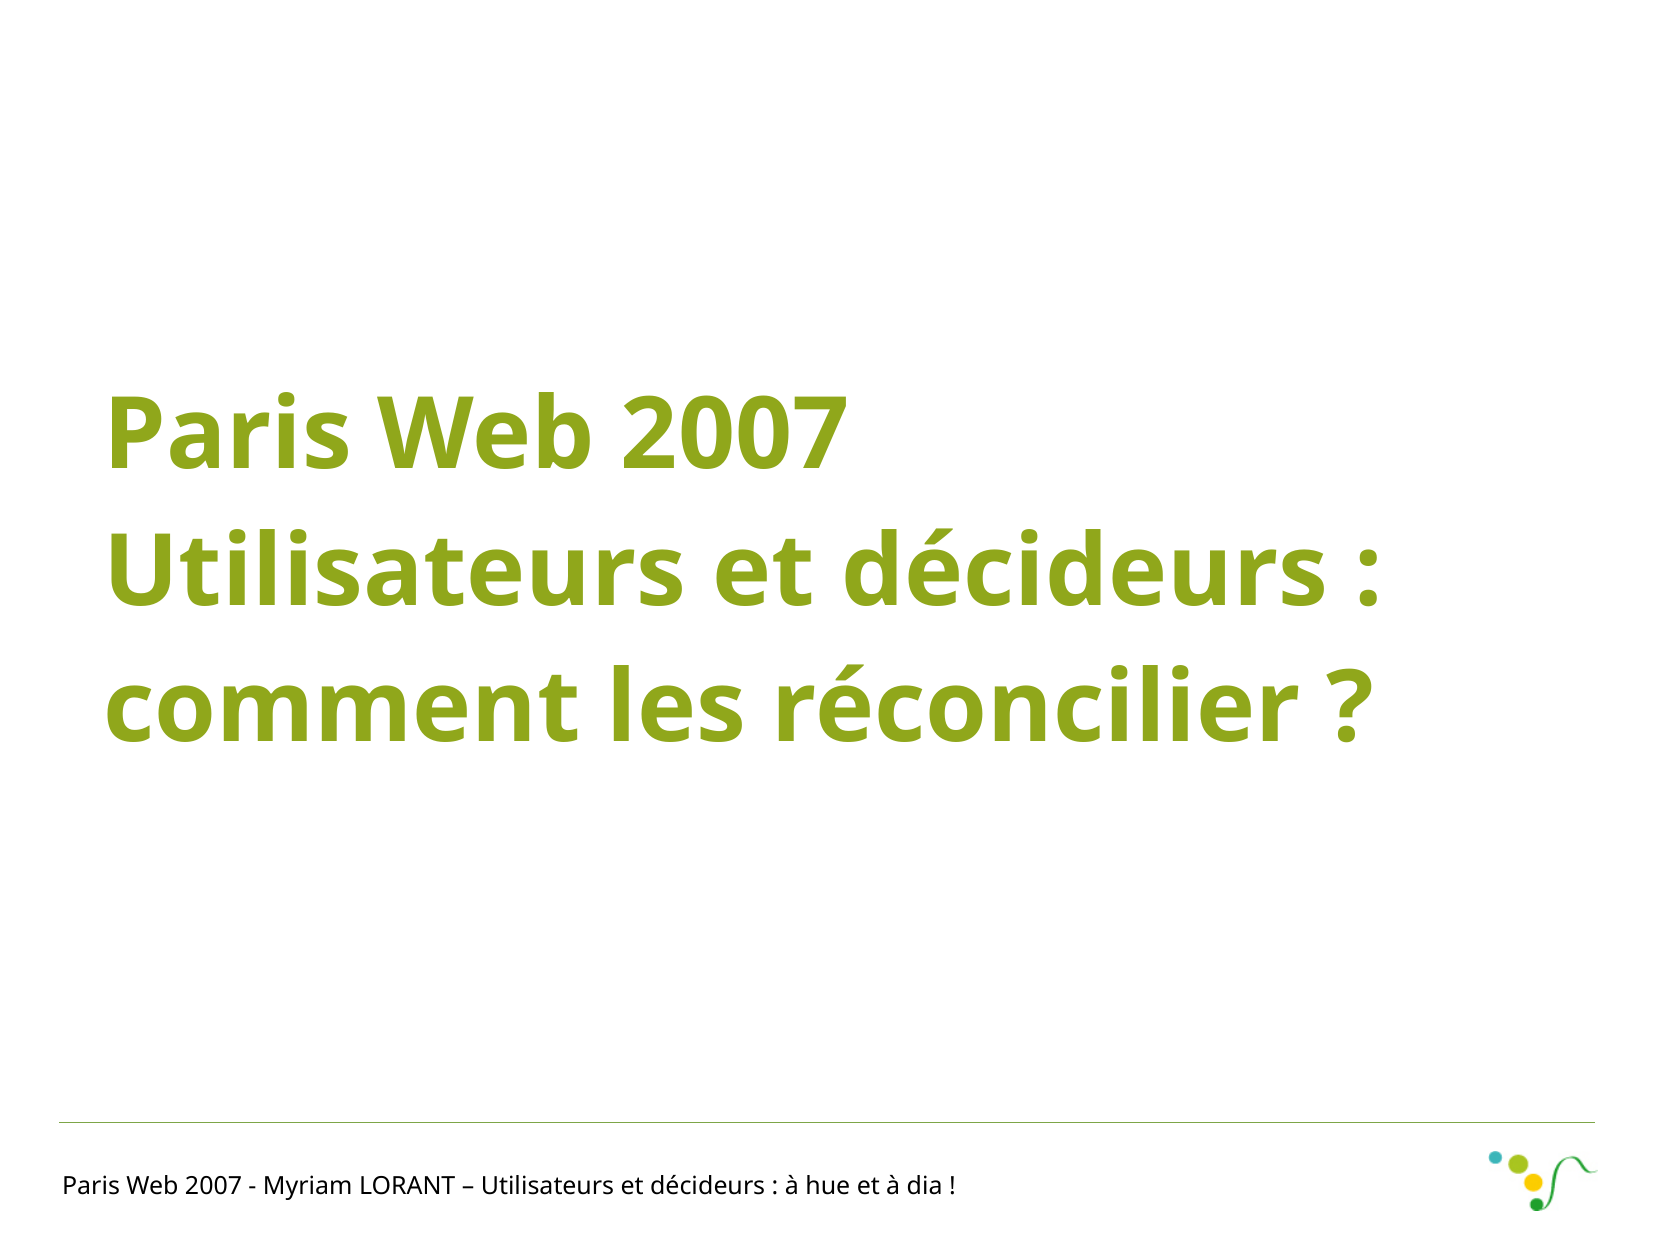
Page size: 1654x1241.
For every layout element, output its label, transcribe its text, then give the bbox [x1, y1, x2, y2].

text_box Paris Web 2007 - Myriam LORANT – Utilisateurs et décideurs : à hue et à dia ! [47, 1160, 1488, 1205]
text_box Paris Web 2007 Utilisateurs et décideurs : comment les réconcilier ? [88, 354, 1536, 734]
picture [1488, 1151, 1598, 1211]
